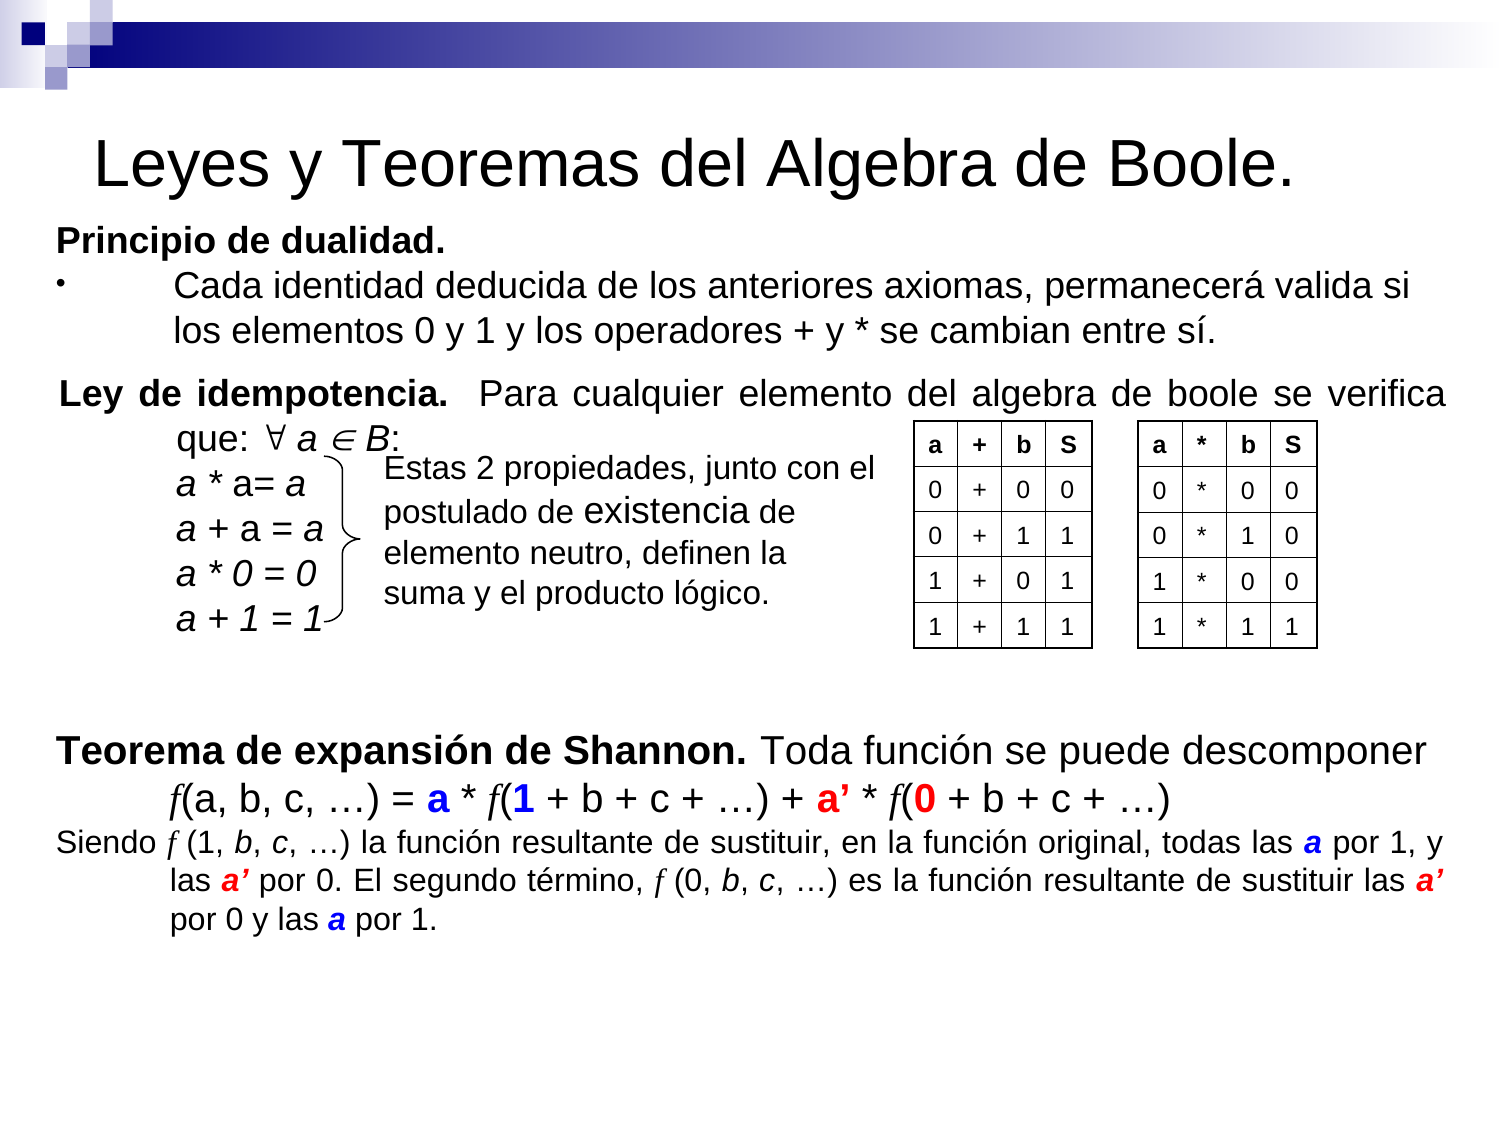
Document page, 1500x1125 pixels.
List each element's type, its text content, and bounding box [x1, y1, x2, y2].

table_cell 0 [1139, 467, 1182, 512]
table_header a [1139, 422, 1182, 466]
table_header a [915, 422, 957, 466]
title Leyes y Teoremas del Algebra de Boole. [78, 115, 1429, 205]
table_header S [1271, 422, 1316, 466]
table_cell * [1183, 467, 1226, 512]
table_cell 1 [1046, 603, 1091, 647]
table_cell 0 [1227, 467, 1270, 512]
table_cell + [958, 603, 1001, 647]
table_cell 0 [915, 467, 957, 511]
table_cell 1 [1002, 512, 1045, 556]
table_cell + [958, 467, 1001, 511]
table_cell 0 [1139, 513, 1182, 557]
table_header + [958, 422, 1001, 466]
text_box Estas 2 propiedades, junto con el postulado de existencia de elemento neutro, definen la suma y el producto lógico. [368, 435, 892, 622]
table_cell + [958, 557, 1001, 602]
table_header b [1227, 422, 1270, 466]
text_box Principio de dualidad. Cada identidad deducida de los anteriores axiomas, permanecerá valida si los elementos 0 y 1 y los operadores + y * se cambian entre sí. [41, 208, 1459, 362]
table_cell 1 [915, 557, 957, 602]
table_cell 0 [1271, 558, 1316, 602]
table_cell * [1183, 558, 1226, 602]
table_cell 1 [1046, 512, 1091, 556]
table_cell 0 [1002, 557, 1045, 602]
table_cell 1 [1002, 603, 1045, 647]
table_cell 0 [1046, 467, 1091, 511]
table_cell 0 [1271, 467, 1316, 512]
table_cell 1 [1046, 557, 1091, 602]
table_header b [1002, 422, 1045, 466]
table_cell 0 [1002, 467, 1045, 511]
table_cell 1 [1227, 513, 1270, 557]
table_cell 0 [1227, 558, 1270, 602]
text_box Ley de idempotencia. Para cualquier elemento del algebra de boole se verifica que:  a  B: a * a= a a + a = a a * 0 = 0 a + 1 = 1 [44, 361, 1462, 717]
table_cell * [1183, 513, 1226, 557]
table_cell 1 [1271, 603, 1316, 647]
table_cell 1 [915, 603, 957, 647]
table_cell 0 [915, 512, 957, 556]
table_cell * [1183, 603, 1226, 647]
table_cell + [958, 512, 1001, 556]
table_cell 1 [1139, 603, 1182, 647]
table_header * [1183, 422, 1226, 466]
text_box Teorema de expansión de Shannon. Toda función se puede descomponer f(a, b, c, …) = a * f(1 + b + c + …) + a’ * f(0 + b + c + …) Siendo f (1, b, c, …) la función resultante de sustituir, en la función original, todas las a por 1, y las a’ por 0. El segundo término, f (0, b, c, …) es la función resultante de sustituir las a’ por 0 y las a por 1. [41, 716, 1459, 988]
table_cell 1 [1227, 603, 1270, 647]
table_cell 0 [1271, 513, 1316, 557]
table_cell 1 [1139, 558, 1182, 602]
table_header S [1046, 422, 1091, 466]
